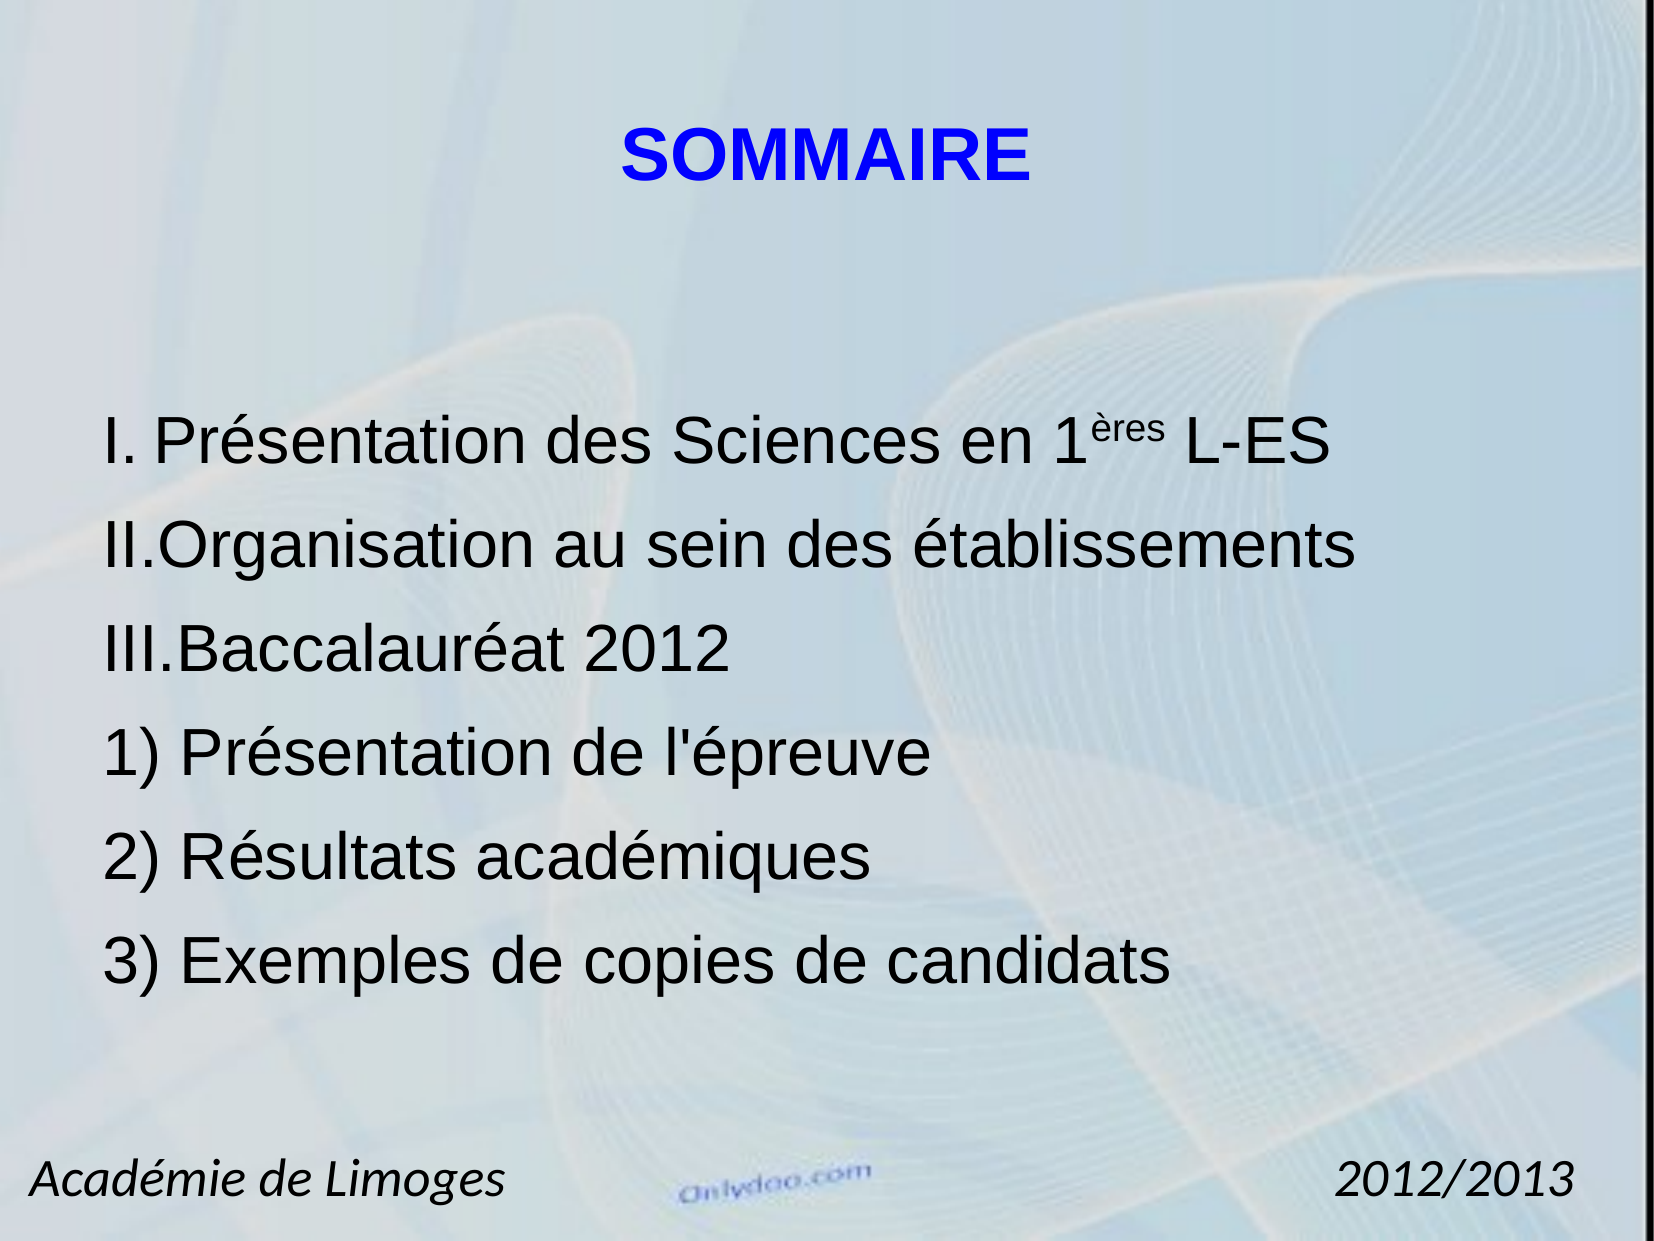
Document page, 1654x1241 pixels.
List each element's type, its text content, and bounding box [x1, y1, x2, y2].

text_box SOMMAIRE [82, 49, 1571, 257]
text_box Académie de Limoges 2012/2013 [29, 1122, 1624, 1227]
text_box Présentation des Sciences en 1ères L-ES Organisation au sein des établissements Baccalauréat 2012 1) Présentation de l'épreuve 2) Résultats académiques 3) Exemples de copies de candidats [82, 290, 1571, 1109]
picture [0, 0, 1654, 1241]
